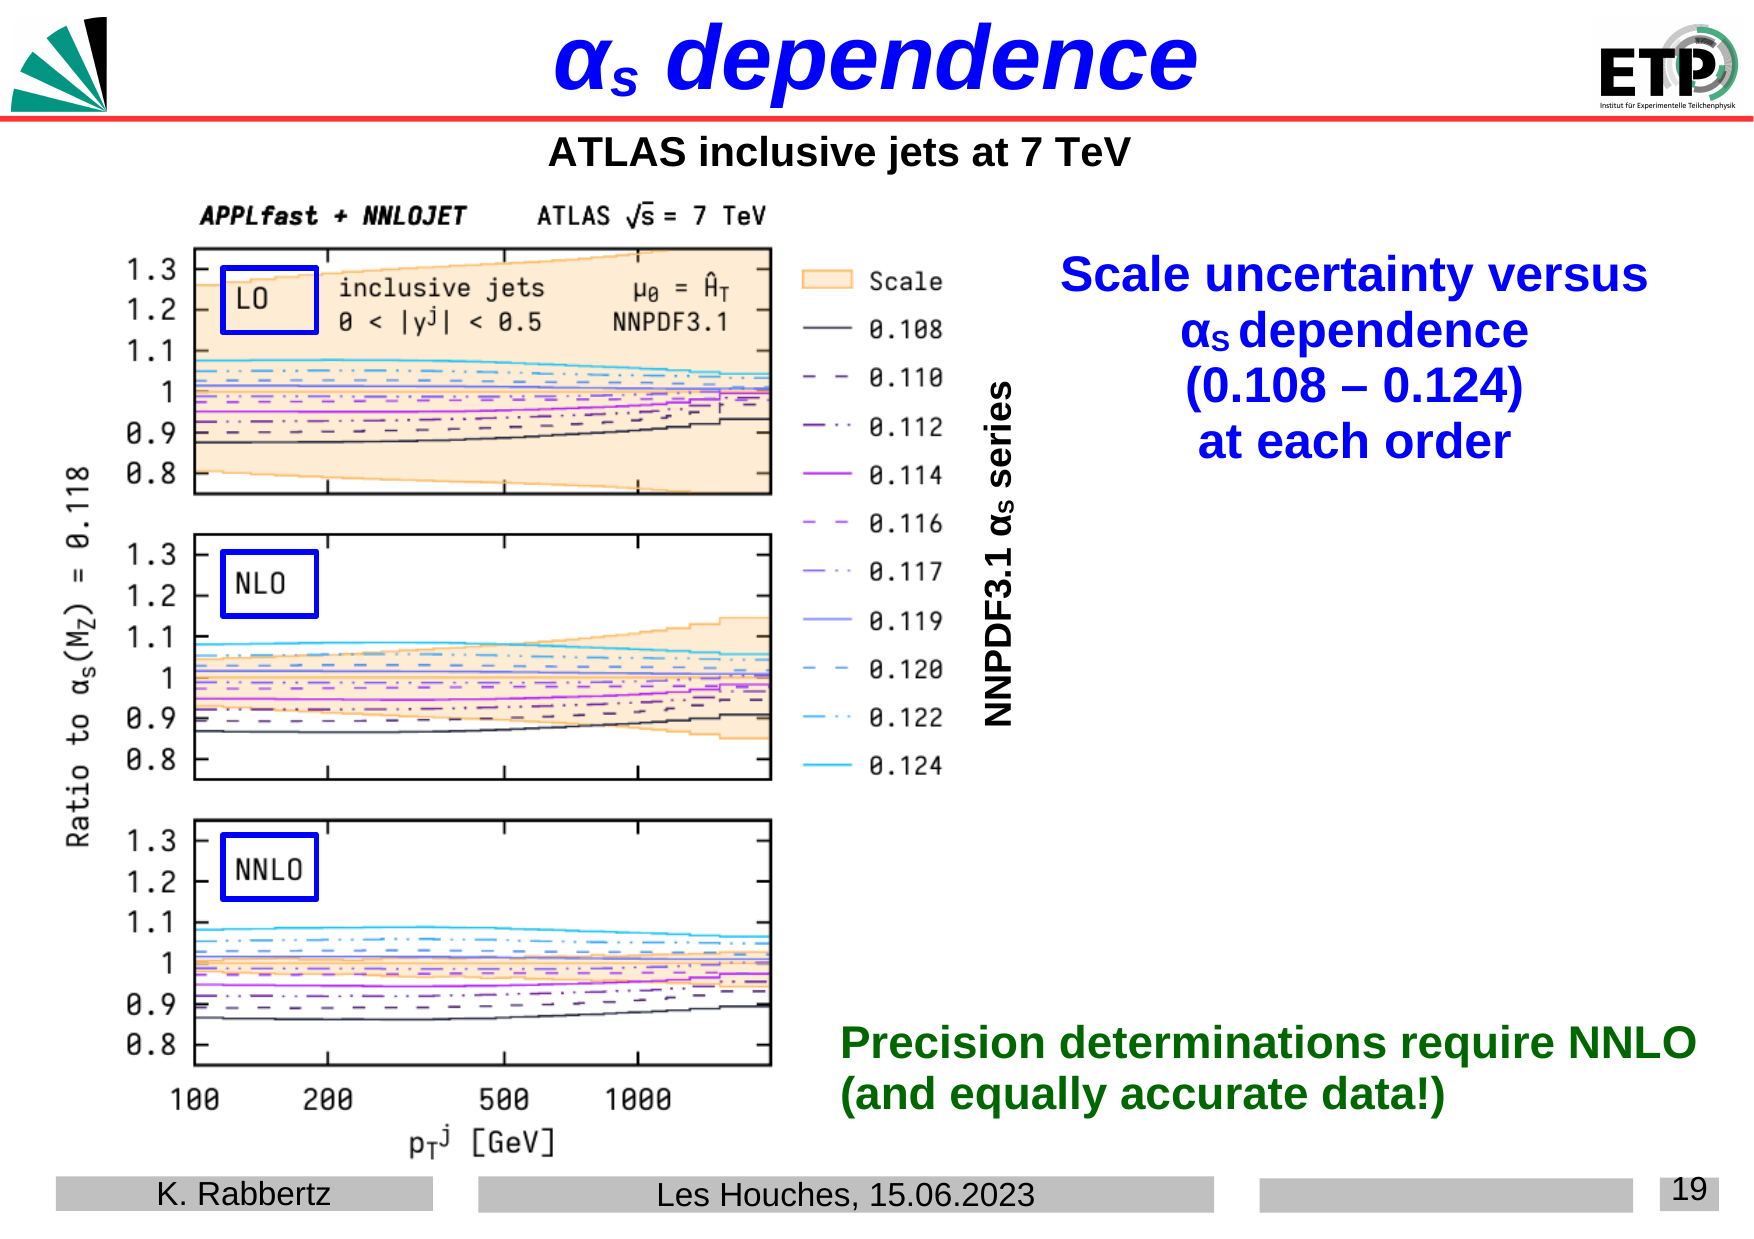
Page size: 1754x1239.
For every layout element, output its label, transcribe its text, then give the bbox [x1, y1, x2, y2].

title αs dependence [124, 0, 1630, 116]
picture [1630, 17, 1745, 112]
text_box NNPDF3.1 αS series [970, 369, 1025, 741]
text_box Scale uncertainty versus αS dependence (0.108 – 0.124) at each order [1048, 240, 1662, 476]
text_box Precision determinations require NNLO (and equally accurate data!) [828, 1011, 1710, 1126]
text_box ATLAS inclusive jets at 7 TeV [535, 123, 1218, 187]
picture [48, 174, 972, 1172]
picture [11, 17, 107, 113]
